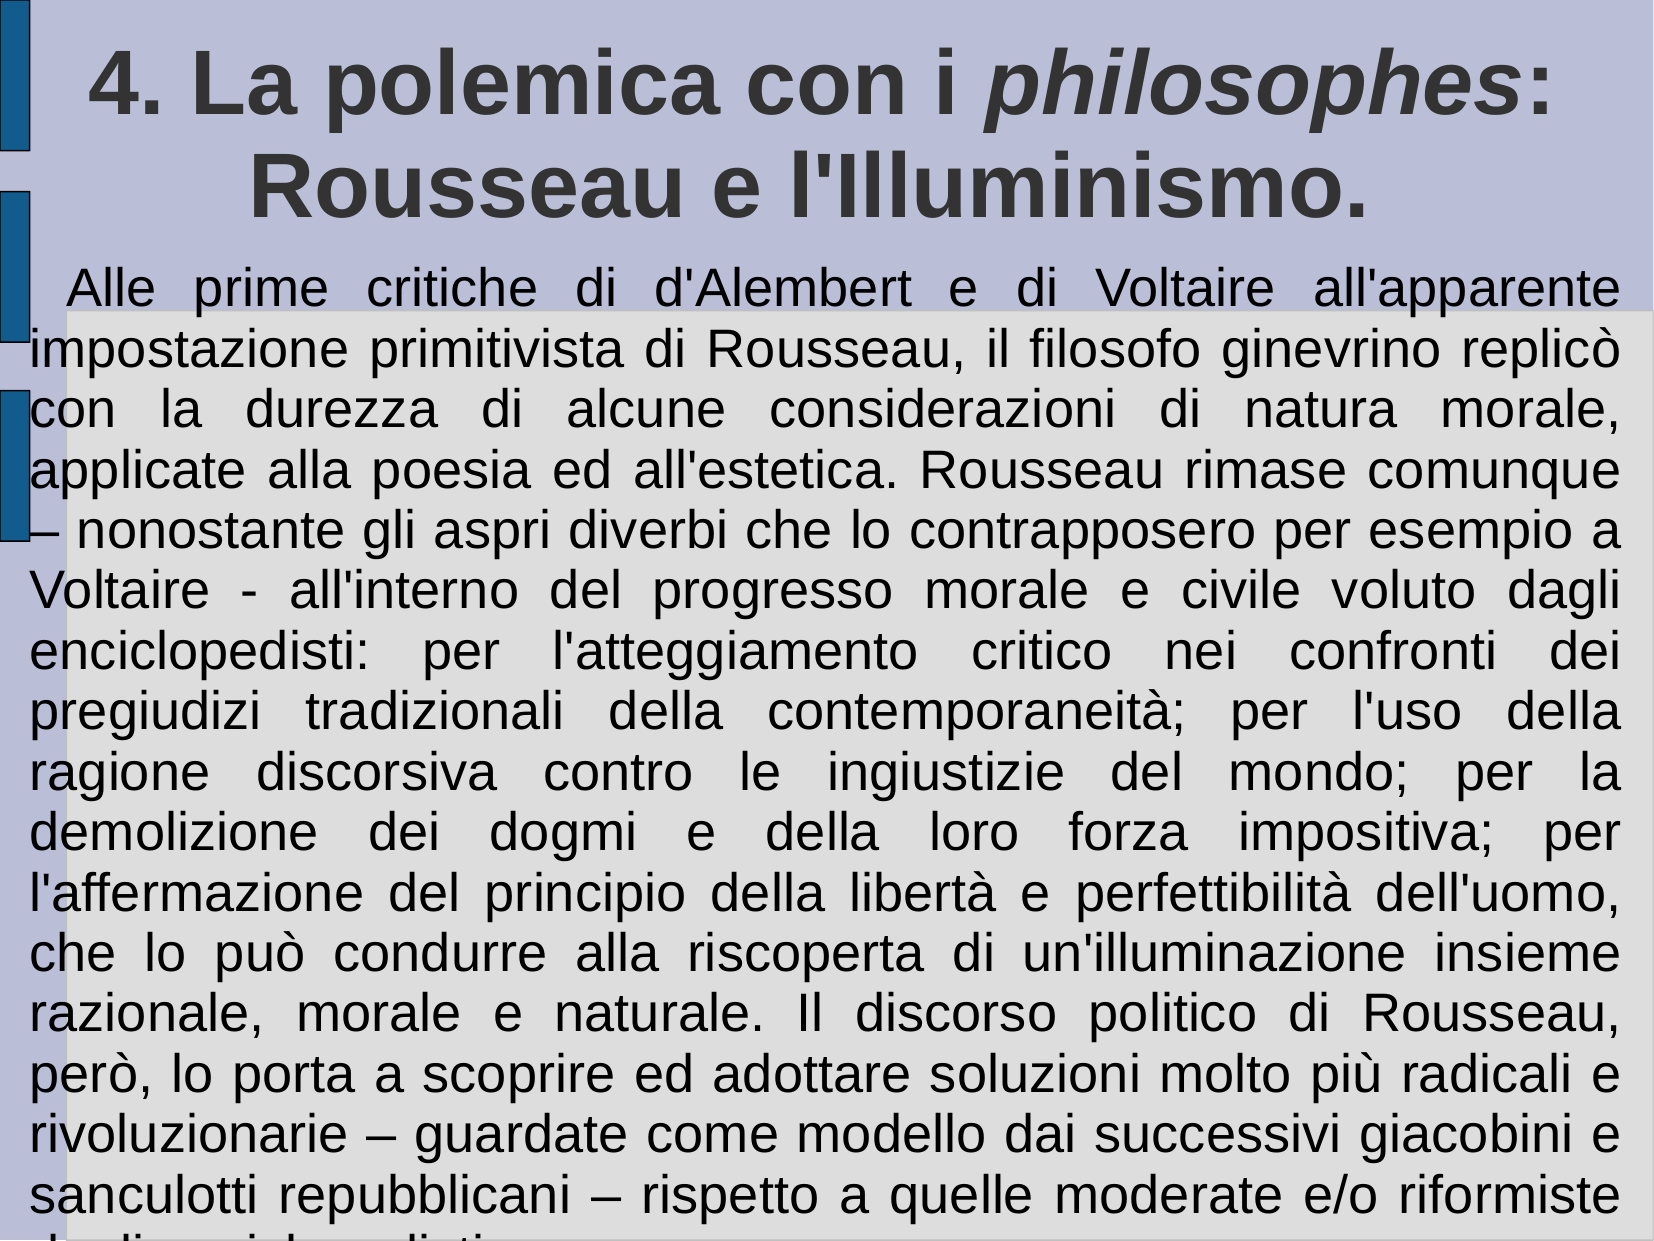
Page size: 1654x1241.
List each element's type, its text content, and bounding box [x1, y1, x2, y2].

list Alle prime critiche di d'Alembert e di Voltaire all'apparente impostazione primitivista di Rousseau, il filosofo ginevrino replicò con la durezza di alcune considerazioni di natura morale, applicate alla poesia ed all'estetica. Rousseau rimase comunque – nonostante gli aspri diverbi che lo contrapposero per esempio a Voltaire - all'interno del progresso morale e civile voluto dagli enciclopedisti: per l'atteggiamento critico nei confronti dei pregiudizi tradizionali della contemporaneità; per l'uso della ragione discorsiva contro le ingiustizie del mondo; per la demolizione dei dogmi e della loro forza impositiva; per l'affermazione del principio della libertà e perfettibilità dell'uomo, che lo può condurre alla riscoperta di un'illuminazione insieme razionale, morale e naturale. Il discorso politico di Rousseau, però, lo porta a scoprire ed adottare soluzioni molto più radicali e rivoluzionarie – guardate come modello dai successivi giacobini e sanculotti repubblicani – rispetto a quelle moderate e/o riformiste degli enciclopedisti. [29, 253, 1625, 1226]
title 4. La polemica con i philosophes: Rousseau e l'Illuminismo. [86, 32, 1560, 239]
